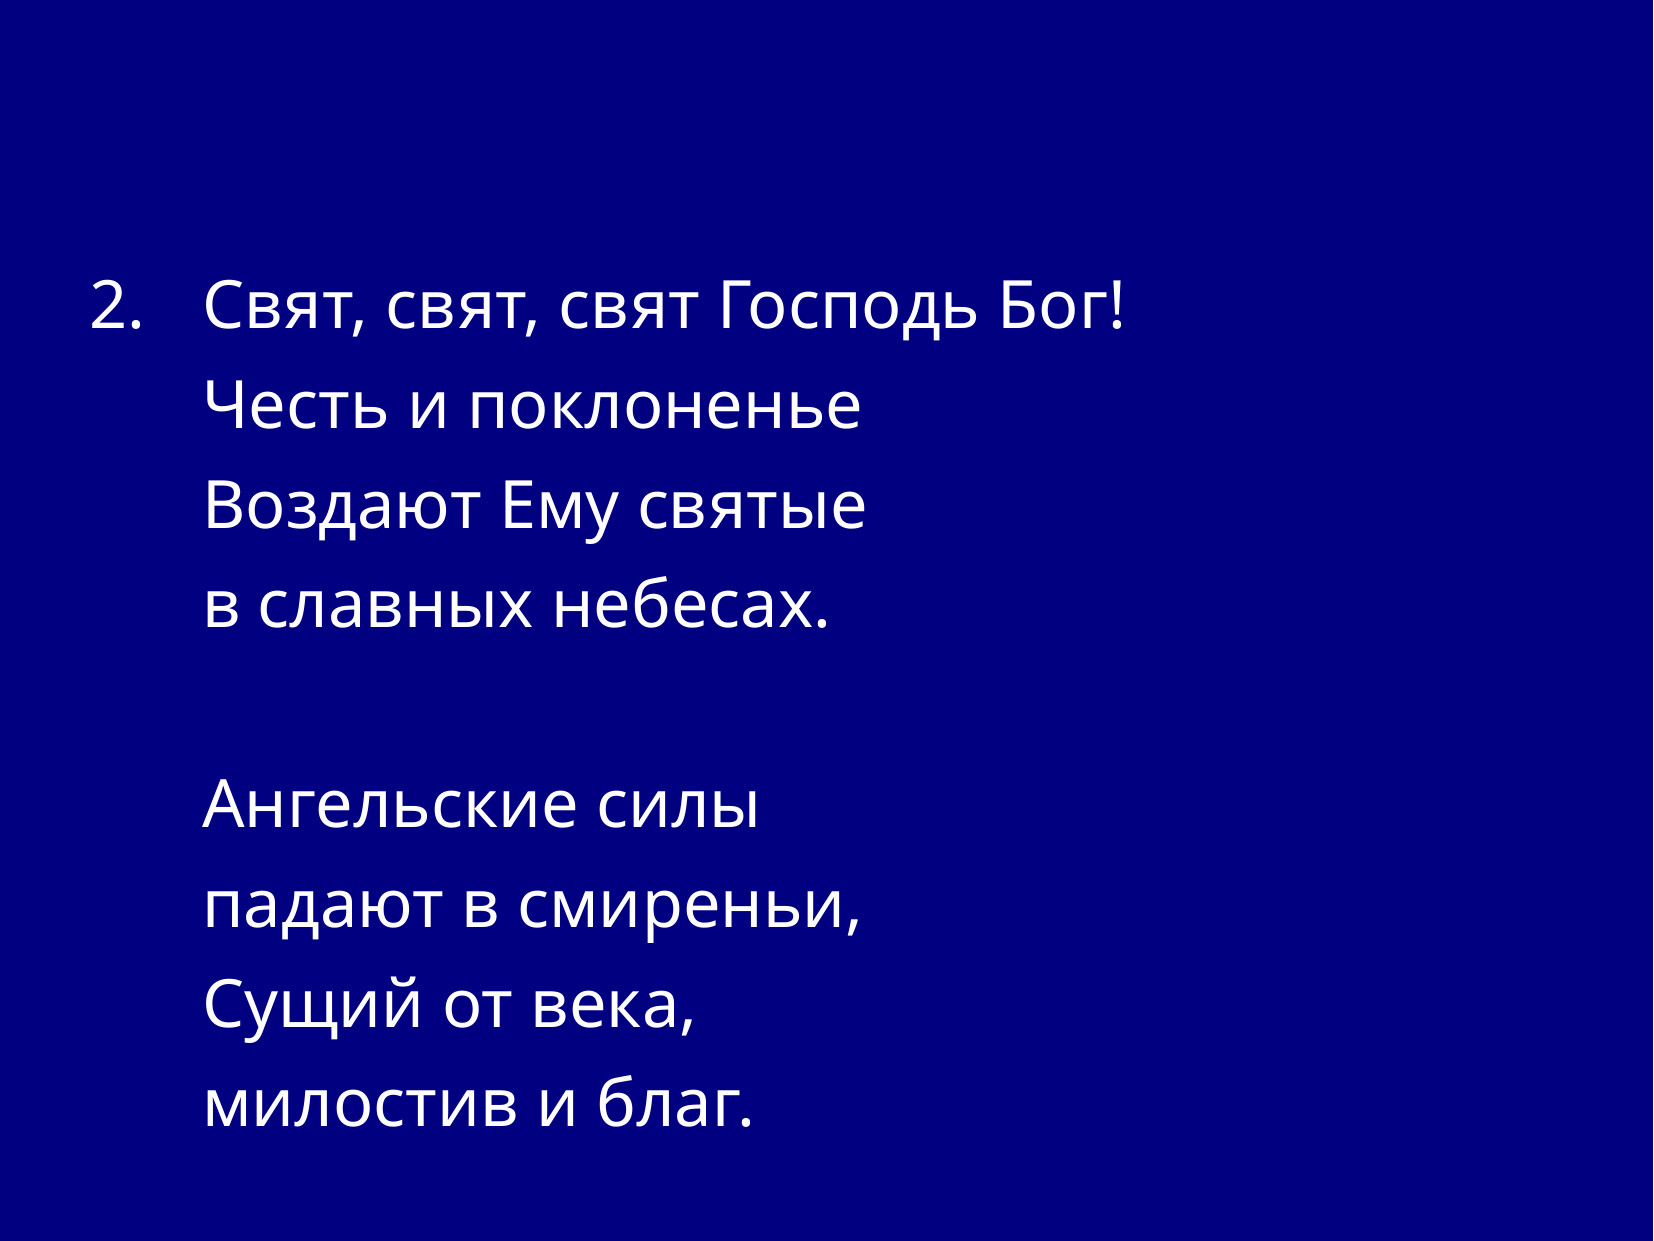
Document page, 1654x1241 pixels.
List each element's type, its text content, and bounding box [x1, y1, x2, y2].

text_box 2. Свят, свят, свят Господь Бог! Честь и поклоненье Воздают Ему святые в славных небесах. Ангельские силы падают в смиреньи, Сущий от века, милостив и благ. [75, 150, 1576, 1163]
